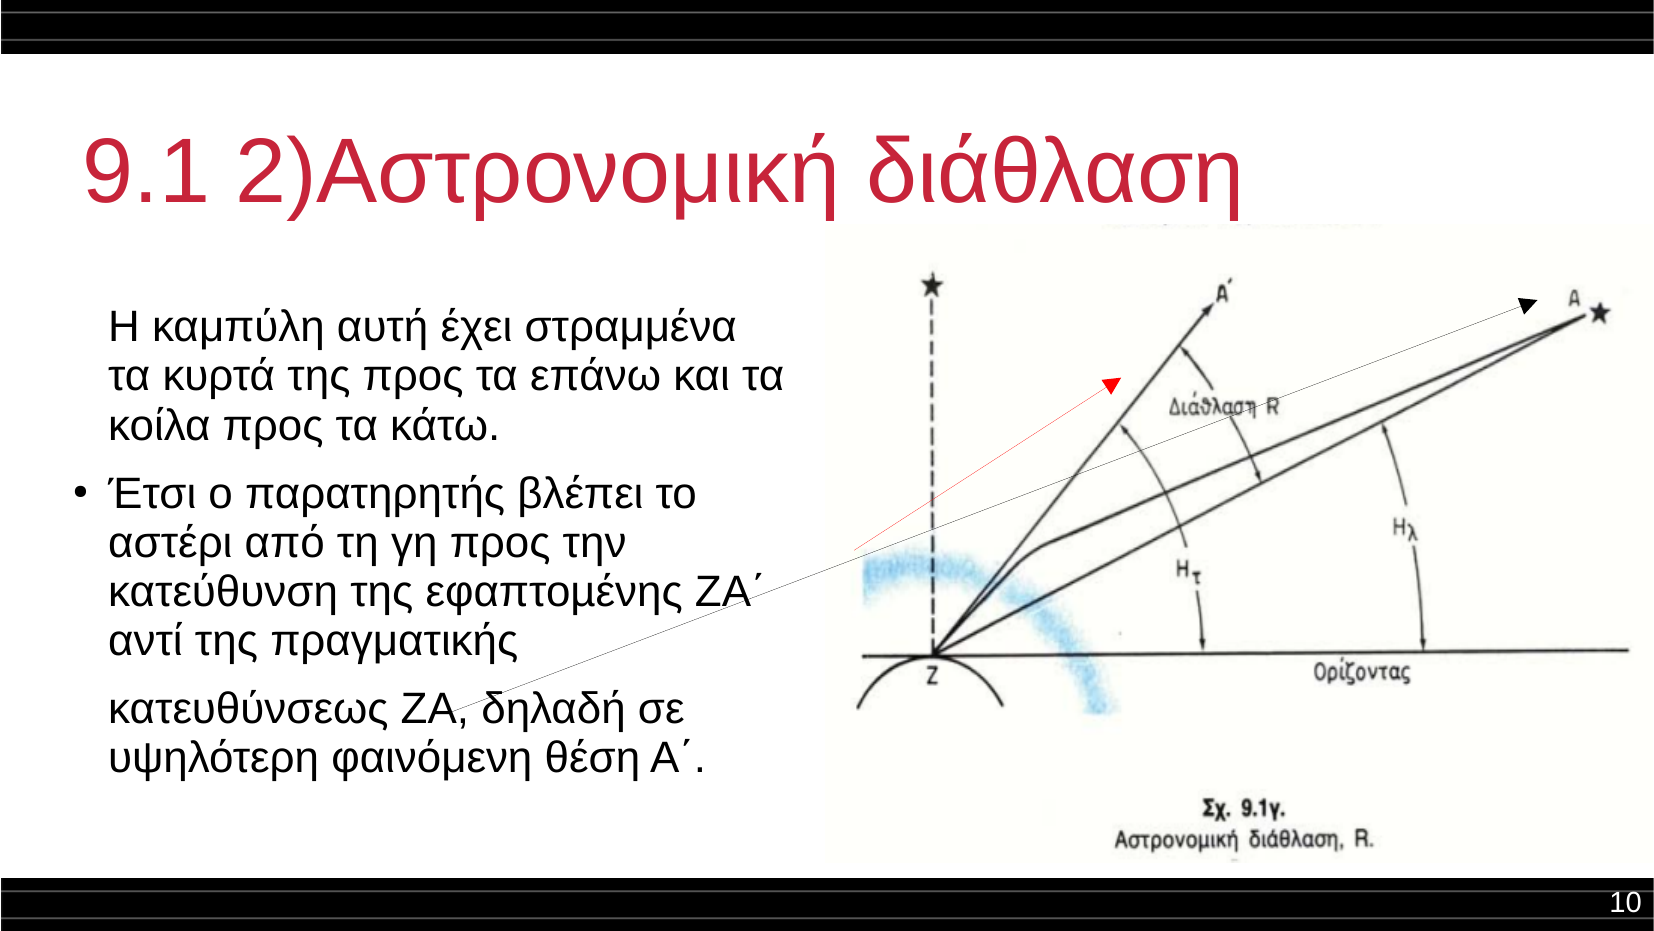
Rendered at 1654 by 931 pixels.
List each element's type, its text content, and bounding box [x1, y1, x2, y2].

list Η καμπύλη αυτή έχει στραμμένα τα κυρτά της προς τα επάνω και τα κοίλα προς τα κάτω. Έτσι ο παρατηρητής βλέπει το αστέρι από τη γη προς την κατεύθυνση της εφαπτοµένης ΖΑ΄ αντί της πραγματικής κατευθύνσεως ΖΑ, δηλαδή σε υψηλότερη φαινόμενη θέση Α΄. [61, 302, 788, 788]
picture [1, 878, 1654, 931]
title 9.1 2)Αστρονομική διάθλαση [82, 92, 1571, 249]
picture [1, 0, 1654, 54]
picture [825, 224, 1653, 863]
